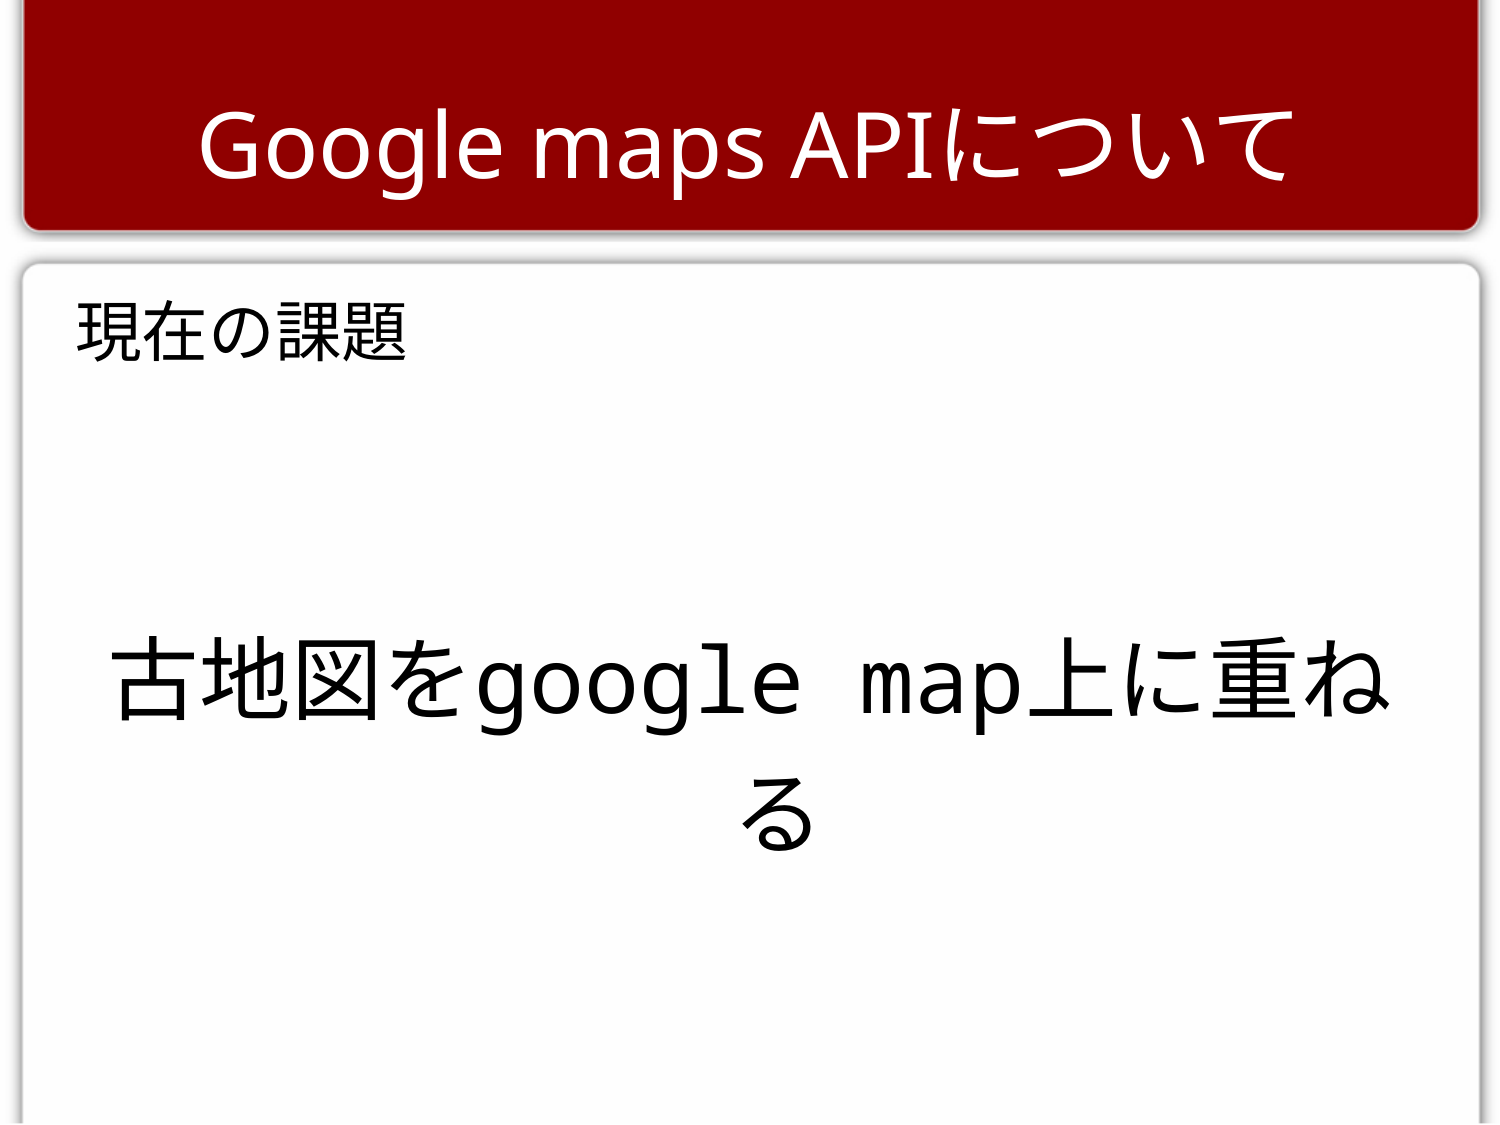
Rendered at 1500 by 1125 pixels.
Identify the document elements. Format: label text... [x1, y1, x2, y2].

picture [0, 0, 1500, 1125]
title Google maps APIについて [75, 28, 1426, 250]
list 現在の課題 古地図をgoogle map上に重ねる [75, 278, 1426, 991]
